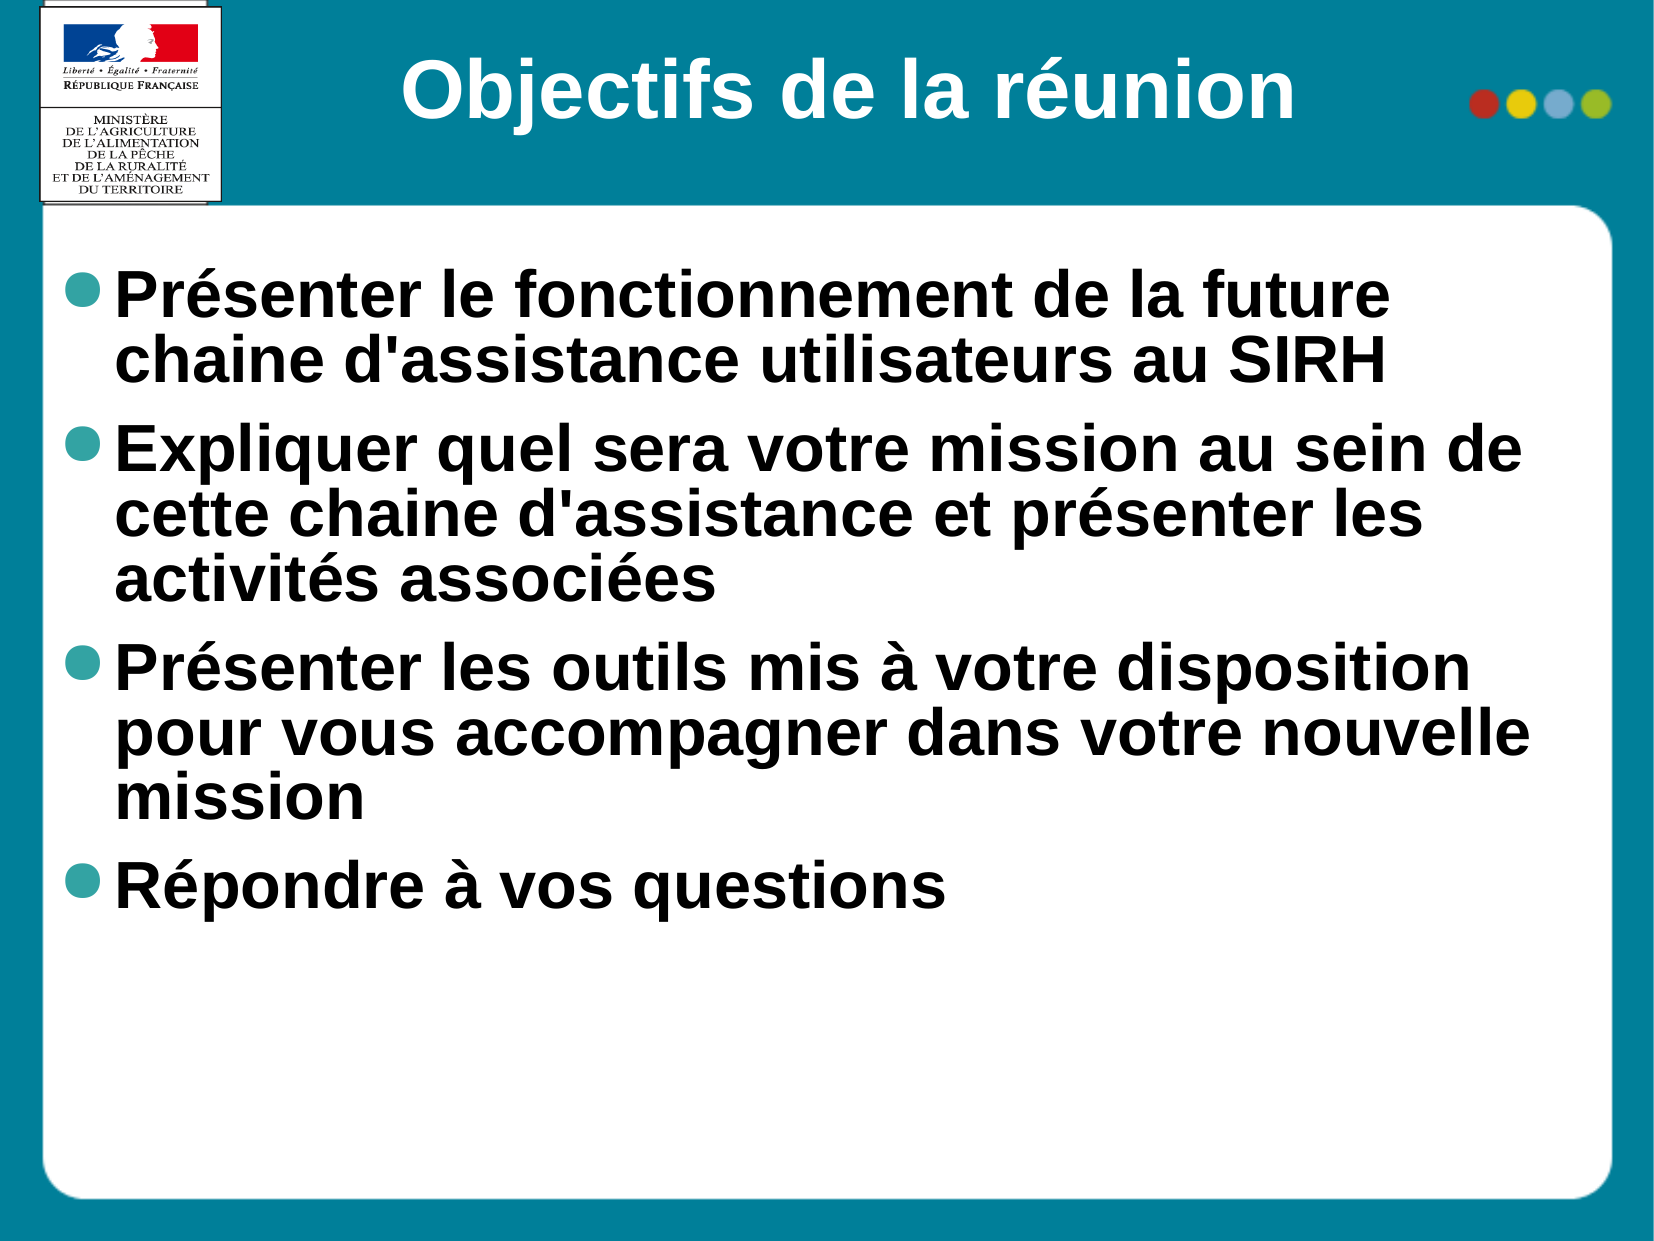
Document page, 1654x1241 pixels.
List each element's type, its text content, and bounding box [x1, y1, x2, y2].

title Objectifs de la réunion [162, 0, 1536, 224]
picture [0, 0, 1654, 1241]
list Présenter le fonctionnement de la future chaine d'assistance utilisateurs au SIRH Expliquer quel sera votre mission au sein de cette chaine d'assistance et présenter les activités associées Présenter les outils mis à votre disposition pour vous accompagner dans votre nouvelle mission Répondre à vos questions [59, 265, 1595, 1148]
